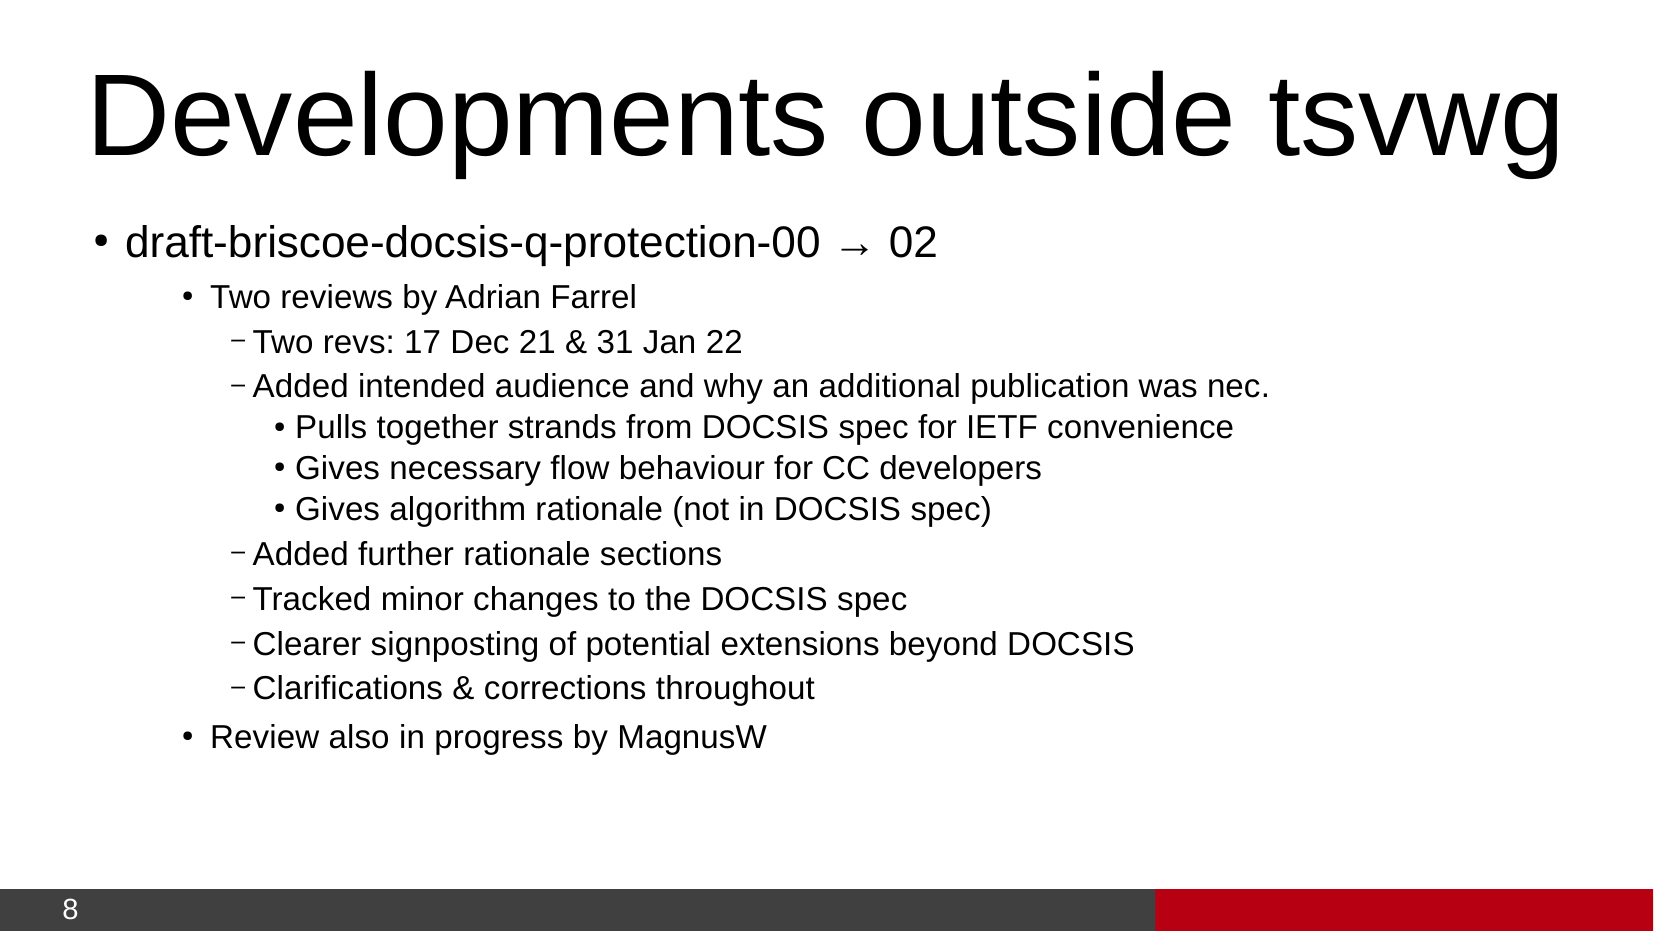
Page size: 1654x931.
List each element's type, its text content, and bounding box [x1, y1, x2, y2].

list draft-briscoe-docsis-q-protection-00 → 02 Two reviews by Adrian Farrel Two revs: 17 Dec 21 & 31 Jan 22 Added intended audience and why an additional publication was nec. Pulls together strands from DOCSIS spec for IETF convenience Gives necessary flow behaviour for CC developers Gives algorithm rationale (not in DOCSIS spec) Added further rationale sections Tracked minor changes to the DOCSIS spec Clearer signposting of potential extensions beyond DOCSIS Clarifications & corrections throughout Review also in progress by MagnusW [82, 217, 1571, 757]
title Developments outside tsvwg [82, 37, 1571, 193]
